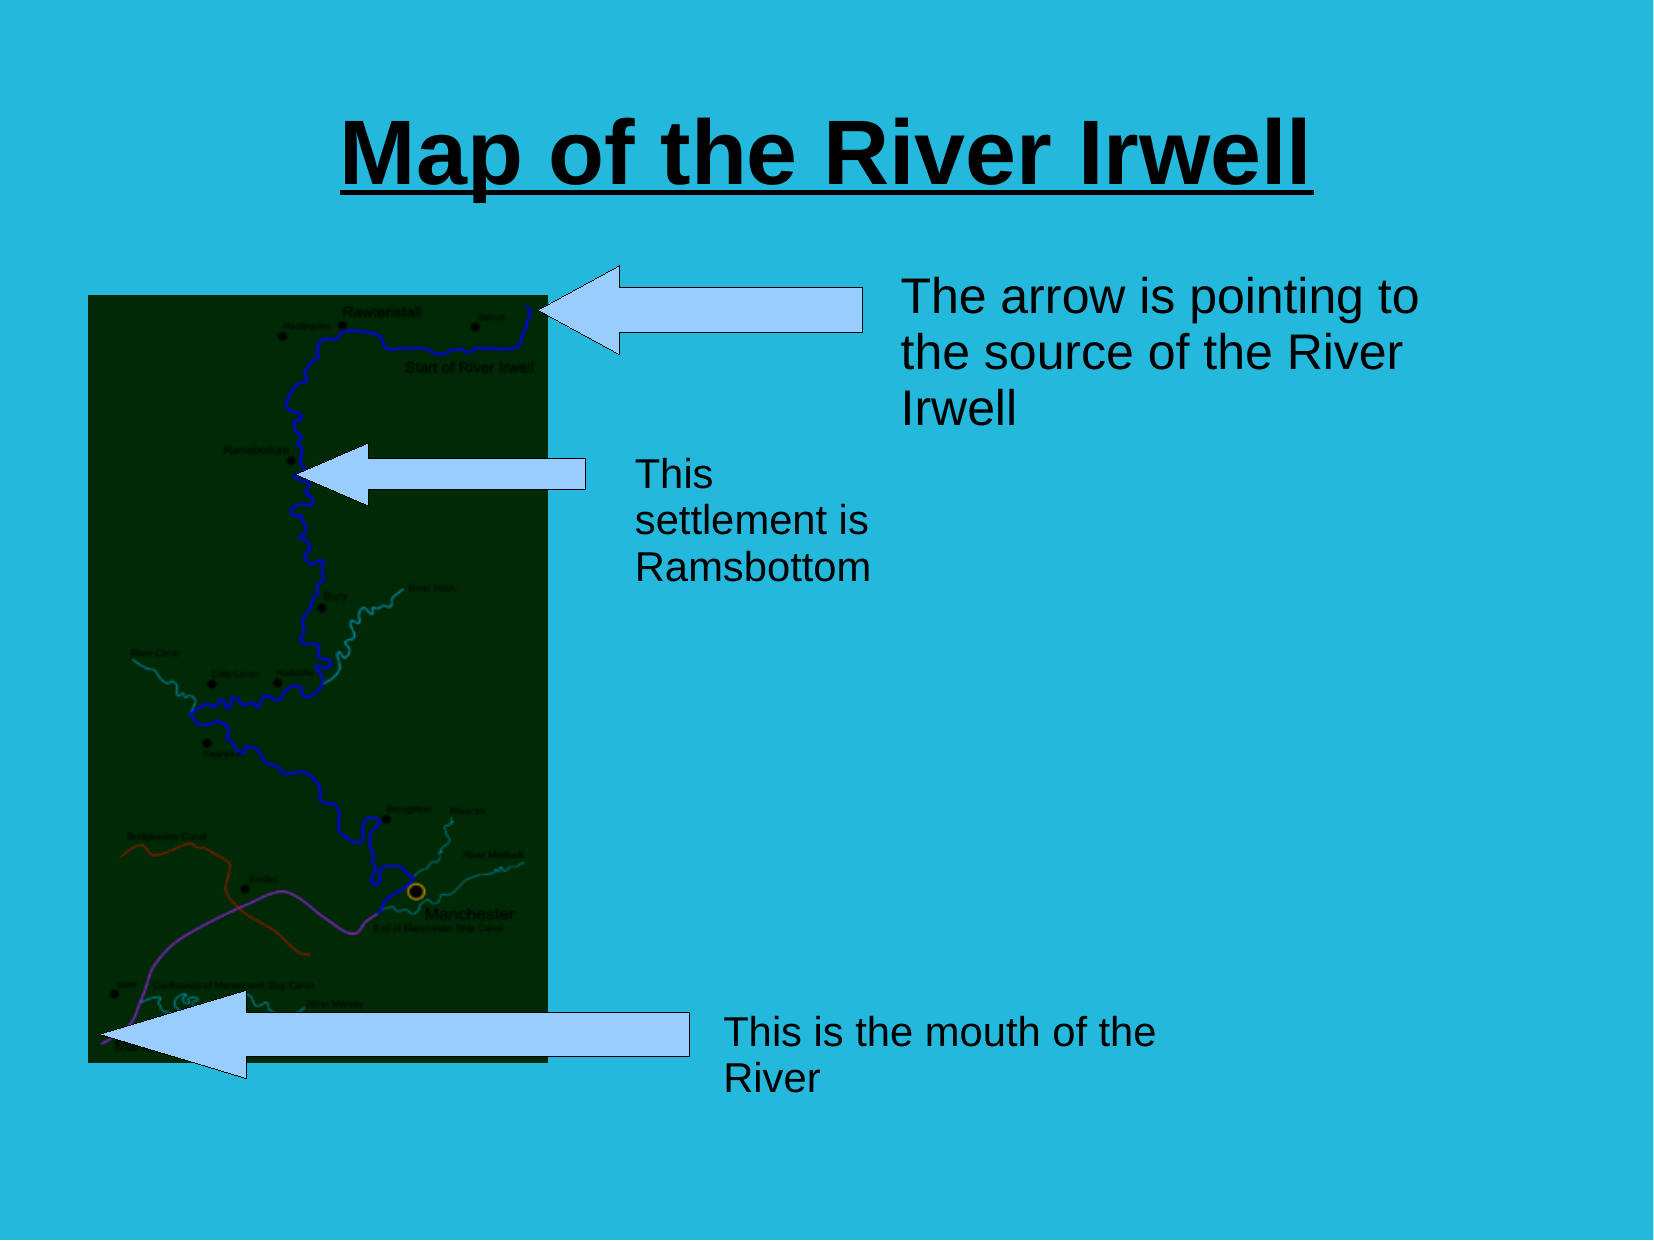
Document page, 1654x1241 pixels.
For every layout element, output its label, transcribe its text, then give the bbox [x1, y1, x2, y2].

text_box This settlement is Ramsbottom [620, 442, 916, 599]
text_box [295, 443, 586, 506]
picture [247, 1057, 548, 1063]
text_box [99, 989, 690, 1079]
title Map of the River Irwell [82, 49, 1571, 257]
text_box [538, 265, 863, 355]
text_box This is the mouth of the River [708, 1001, 1270, 1110]
text_box The arrow is pointing to the source of the River Irwell [885, 260, 1447, 443]
picture [88, 295, 548, 1063]
